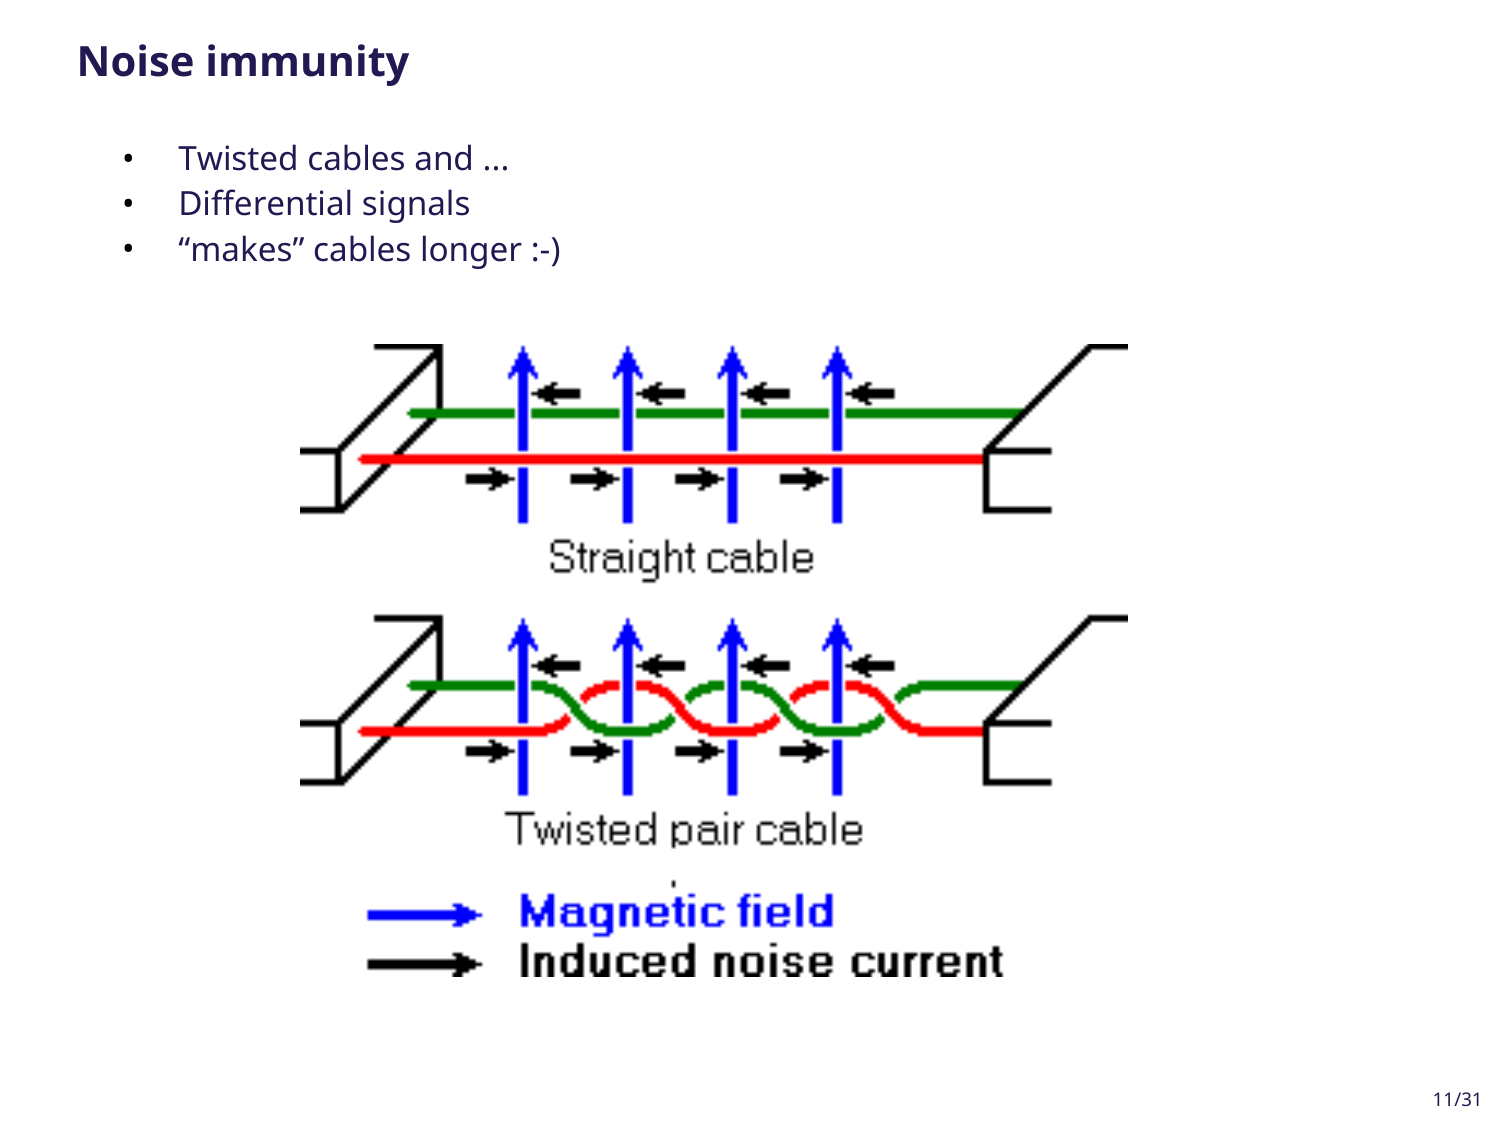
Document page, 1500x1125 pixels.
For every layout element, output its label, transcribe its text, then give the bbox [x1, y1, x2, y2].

picture [300, 344, 1128, 977]
list Twisted cables and ... Differential signals “makes” cables longer :-) [60, 135, 1482, 1081]
title Noise immunity [61, 28, 1441, 92]
